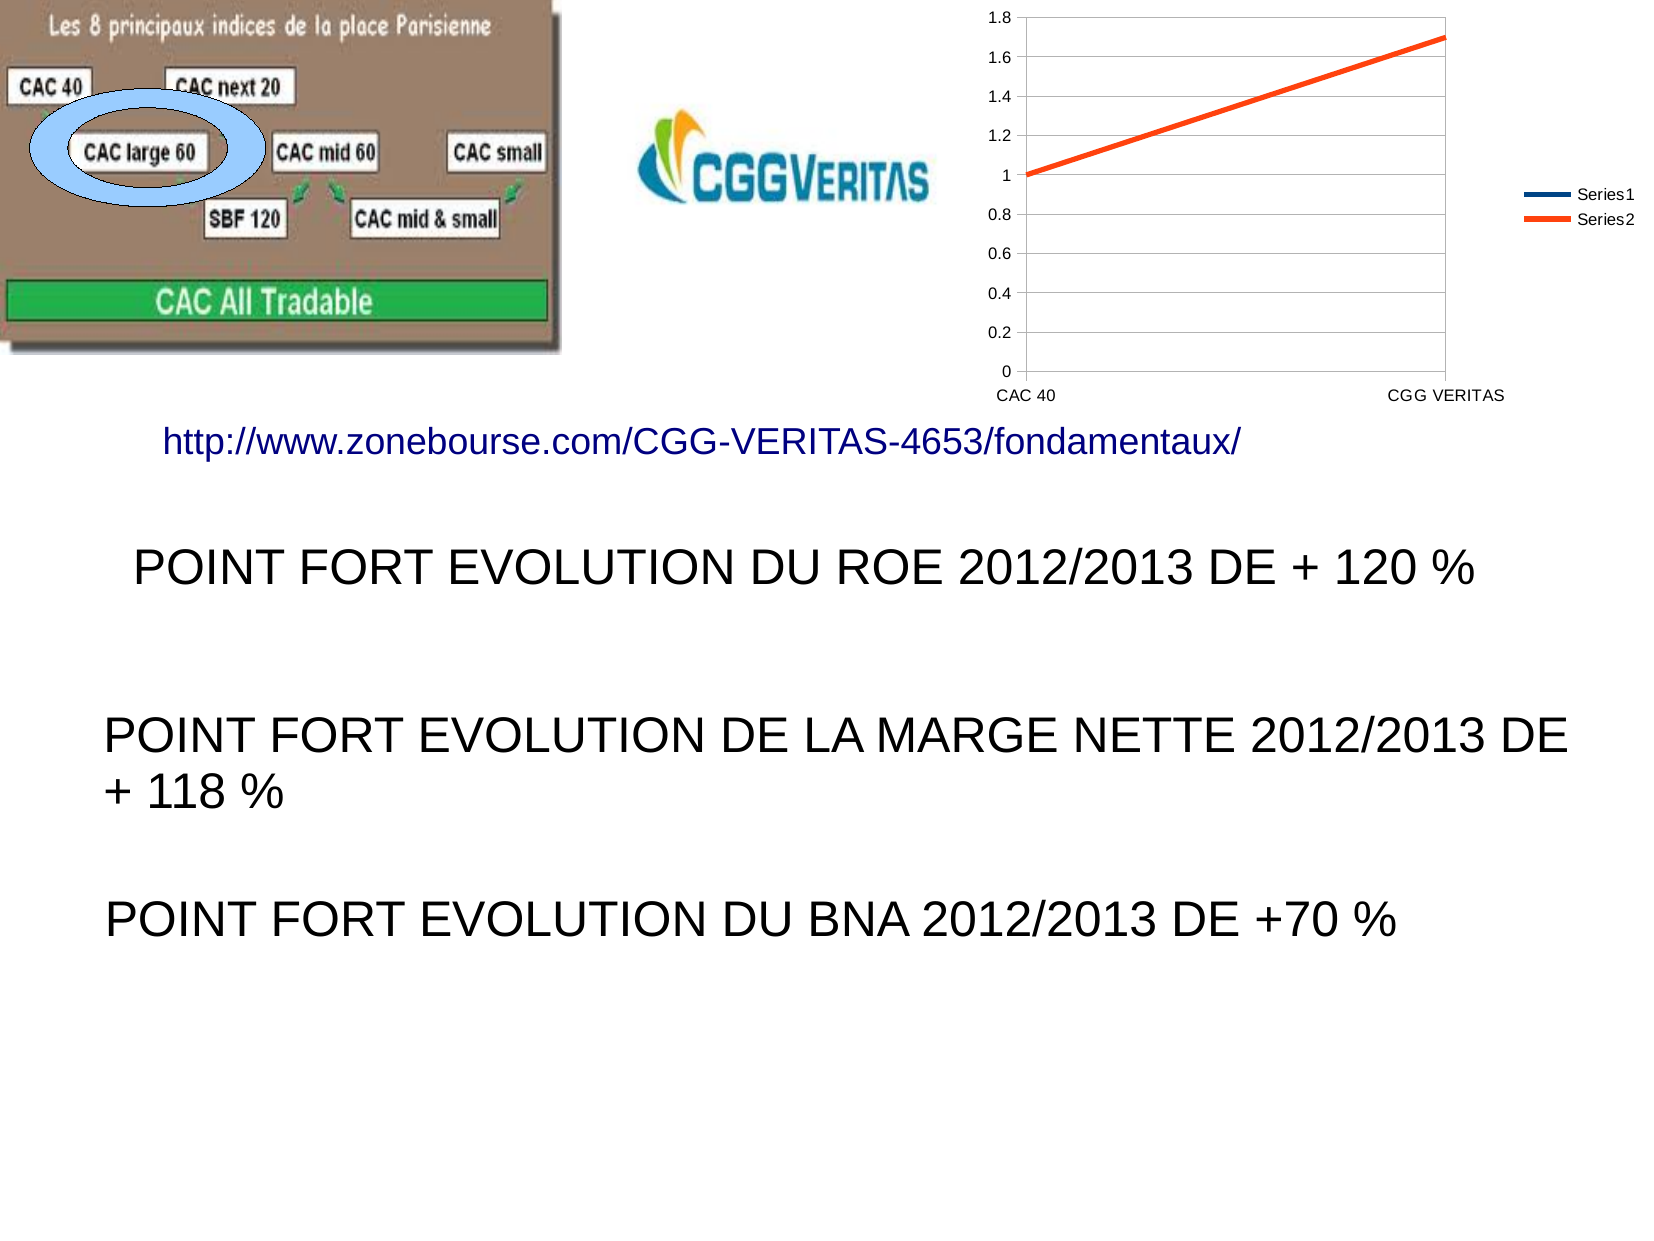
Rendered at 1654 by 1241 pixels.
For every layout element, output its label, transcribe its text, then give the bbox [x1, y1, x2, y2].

text_box [29, 88, 266, 207]
text_box POINT FORT EVOLUTION DU ROE 2012/2013 DE + 120 % [118, 531, 1506, 603]
picture [0, 0, 974, 355]
text_box POINT FORT EVOLUTION DE LA MARGE NETTE 2012/2013 DE + 118 % [88, 700, 1654, 827]
text_box http://www.zonebourse.com/CGG-VERITAS-4653/fondamentaux/ [147, 413, 1500, 485]
text_box POINT FORT EVOLUTION DU BNA 2012/2013 DE +70 % [90, 883, 1437, 973]
chart [974, 0, 1654, 414]
